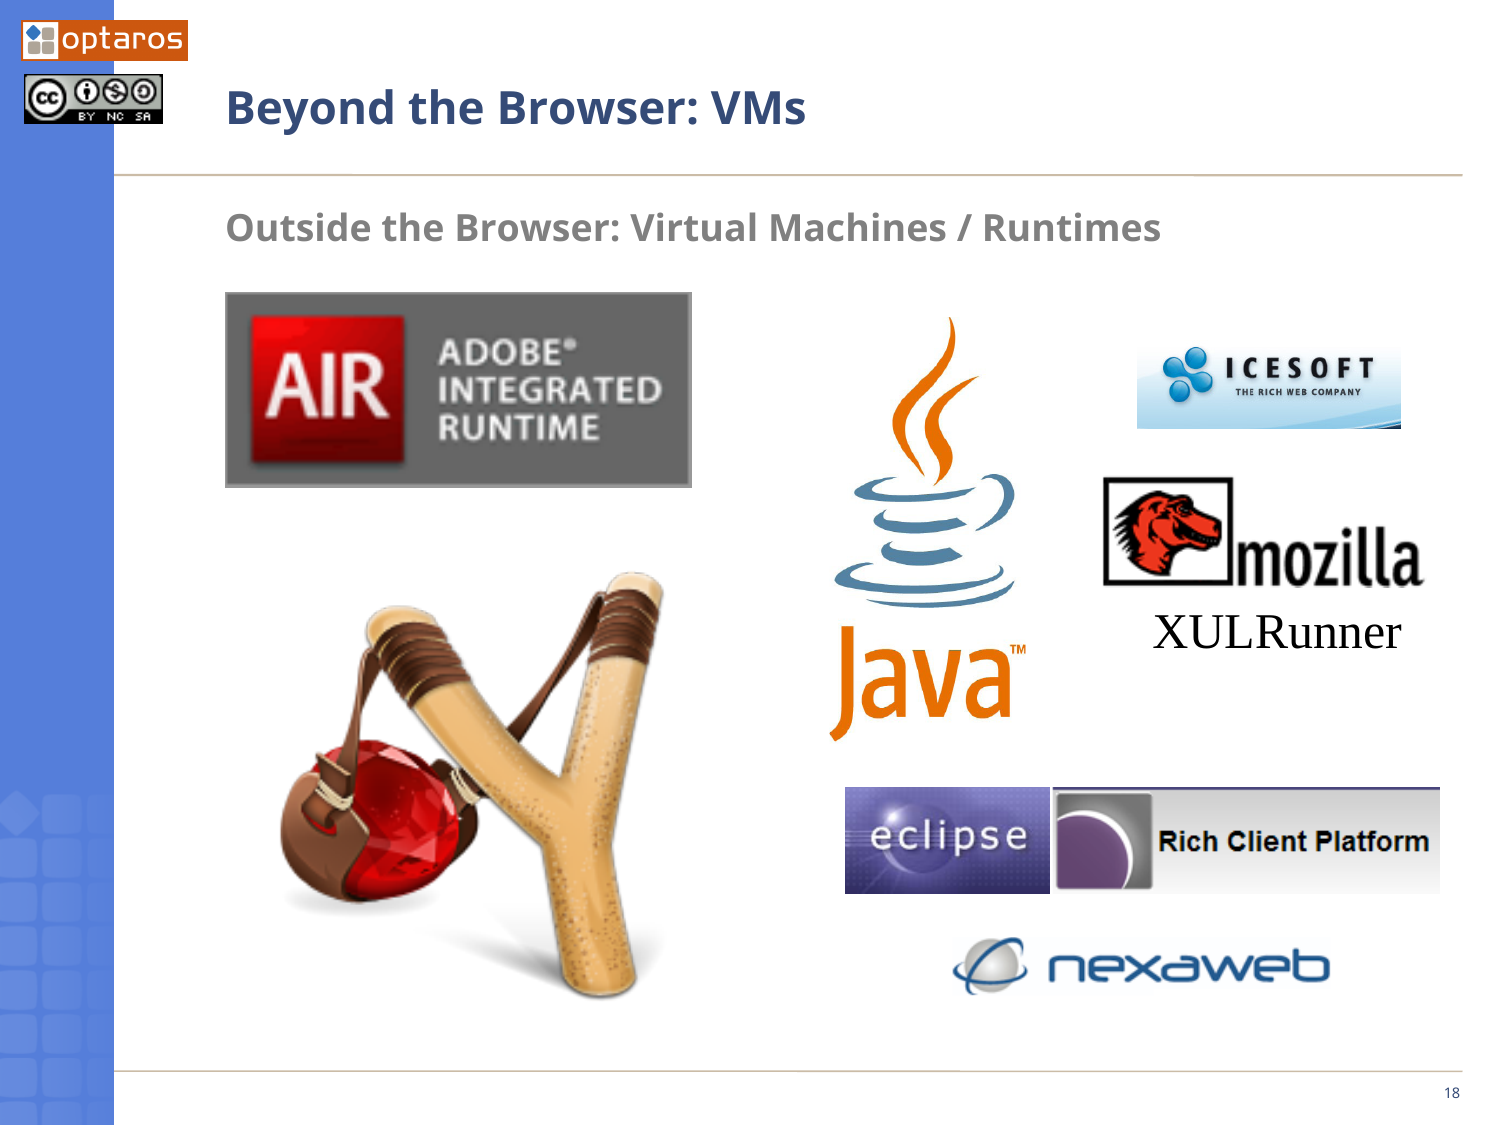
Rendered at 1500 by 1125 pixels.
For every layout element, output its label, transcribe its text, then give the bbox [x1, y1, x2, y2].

title Beyond the Browser: VMs [224, 44, 1463, 168]
picture [812, 299, 1046, 766]
picture [225, 292, 692, 488]
picture [1100, 474, 1427, 588]
picture [845, 787, 1440, 894]
picture [0, 0, 188, 1125]
picture [950, 937, 1338, 1011]
text_box XULRunner [1137, 600, 1417, 685]
picture [262, 562, 713, 1013]
list Outside the Browser: Virtual Machines / Runtimes [224, 200, 1463, 973]
picture [1137, 324, 1401, 429]
